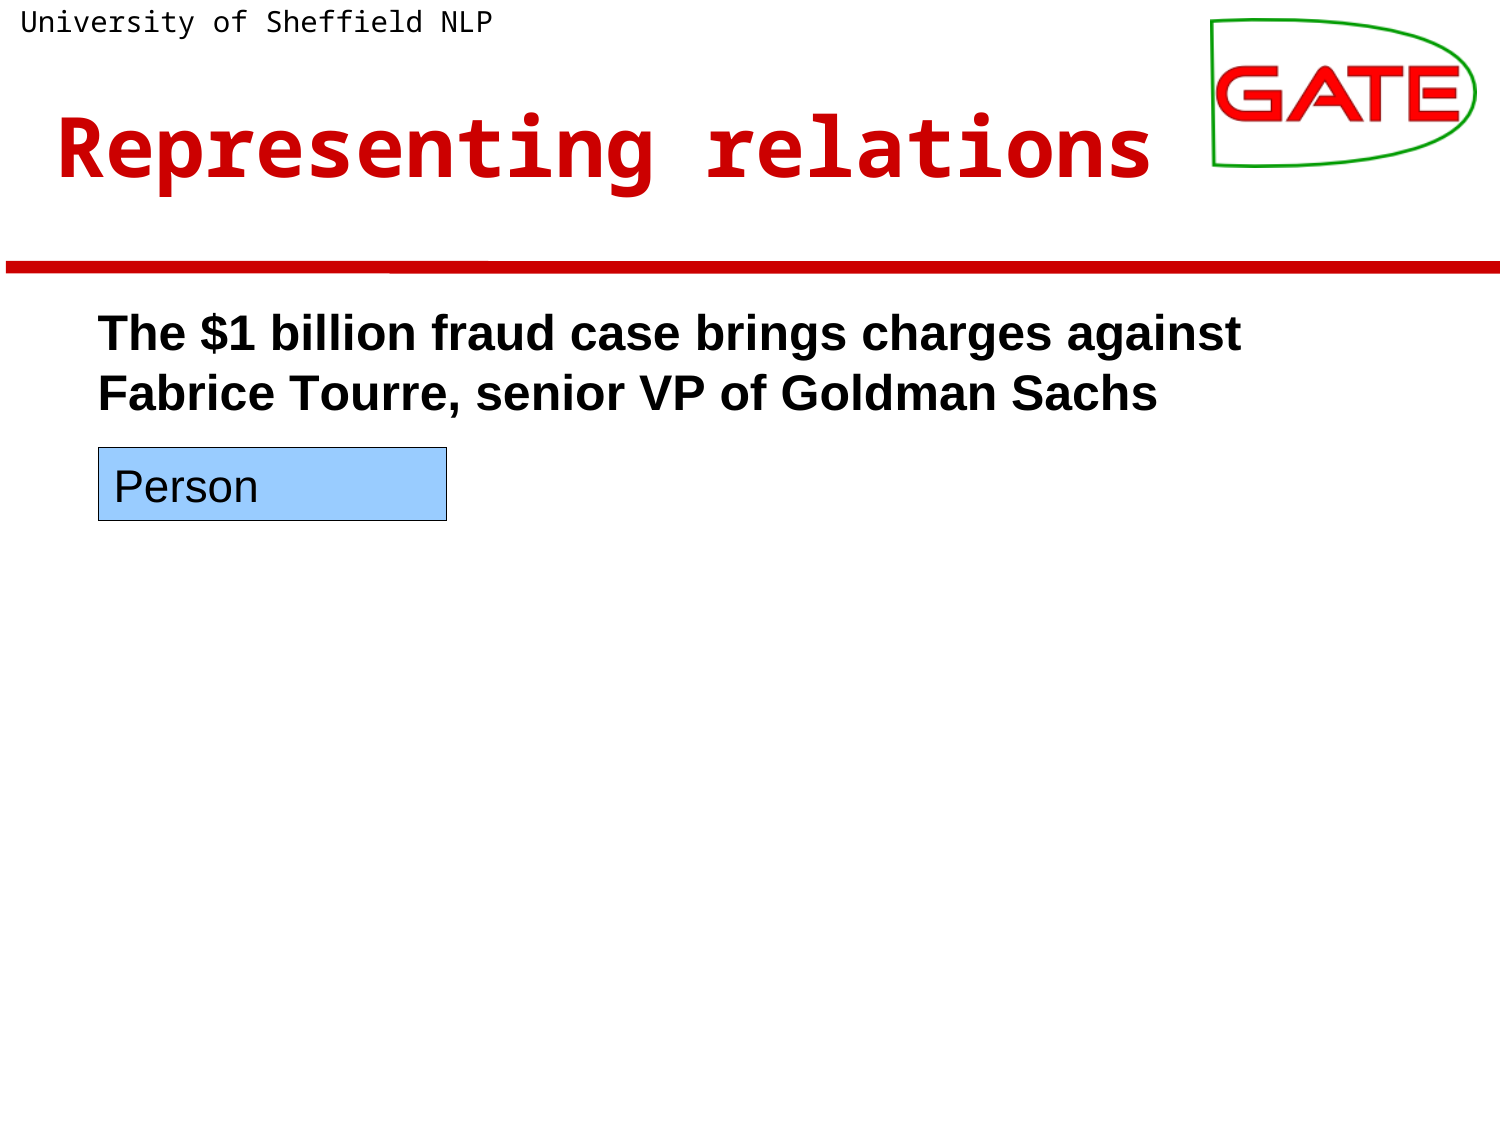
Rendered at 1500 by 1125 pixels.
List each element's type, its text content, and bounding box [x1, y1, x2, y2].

text_box The $1 billion fraud case brings charges against Fabrice Tourre, senior VP of Goldman Sachs [83, 293, 1263, 429]
title Representing relations [41, 30, 1391, 262]
text_box Person [98, 447, 447, 521]
picture [1210, 18, 1477, 168]
